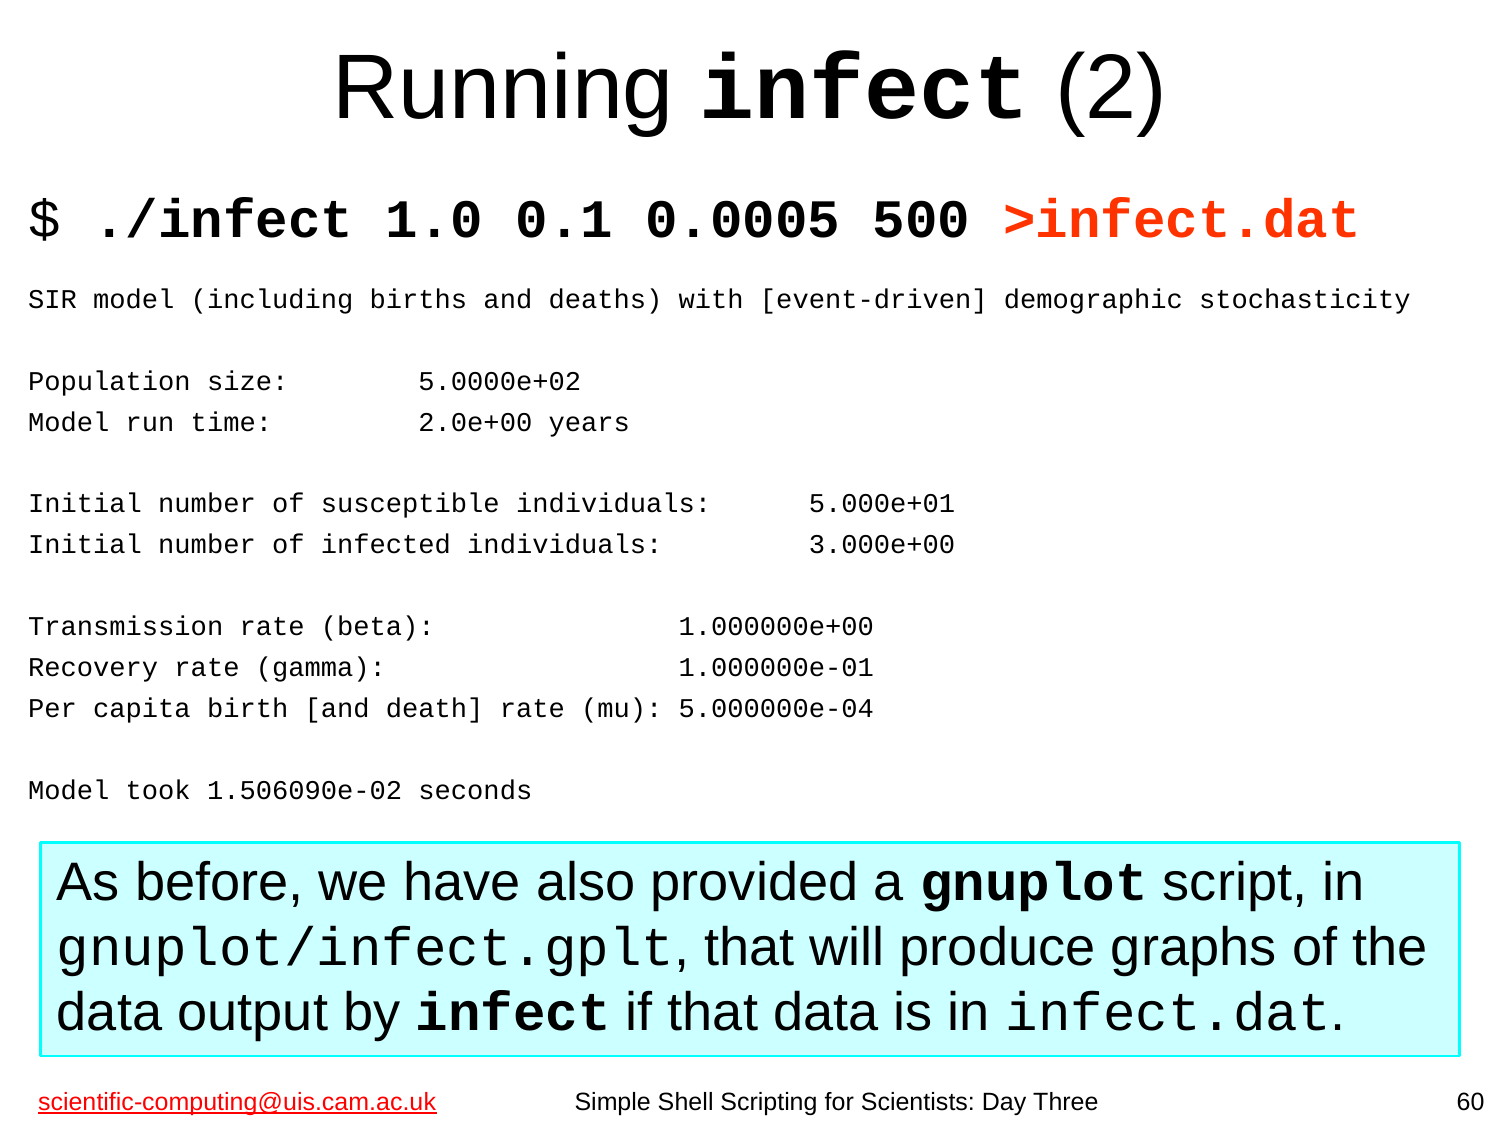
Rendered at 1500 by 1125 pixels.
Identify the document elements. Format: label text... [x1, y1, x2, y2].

text_box As before, we have also provided a gnuplot script, in gnuplot/infect.gplt, that will produce graphs of the data output by infect if that data is in infect.dat. [40, 842, 1460, 1057]
title Running infect (2) [53, 28, 1447, 154]
list $ ./infect 1.0 0.1 0.0005 500 >infect.dat SIR model (including births and deaths) with [event-driven] demographic stochasticity Population size: 5.0000e+02 Model run time: 2.0e+00 years Initial number of susceptible individuals: 5.000e+01 Initial number of infected individuals: 3.000e+00 Transmission rate (beta): 1.000000e+00 Recovery rate (gamma): 1.000000e-01 Per capita birth [and death] rate (mu): 5.000000e-04 Model took 1.506090e-02 seconds [13, 185, 1487, 861]
